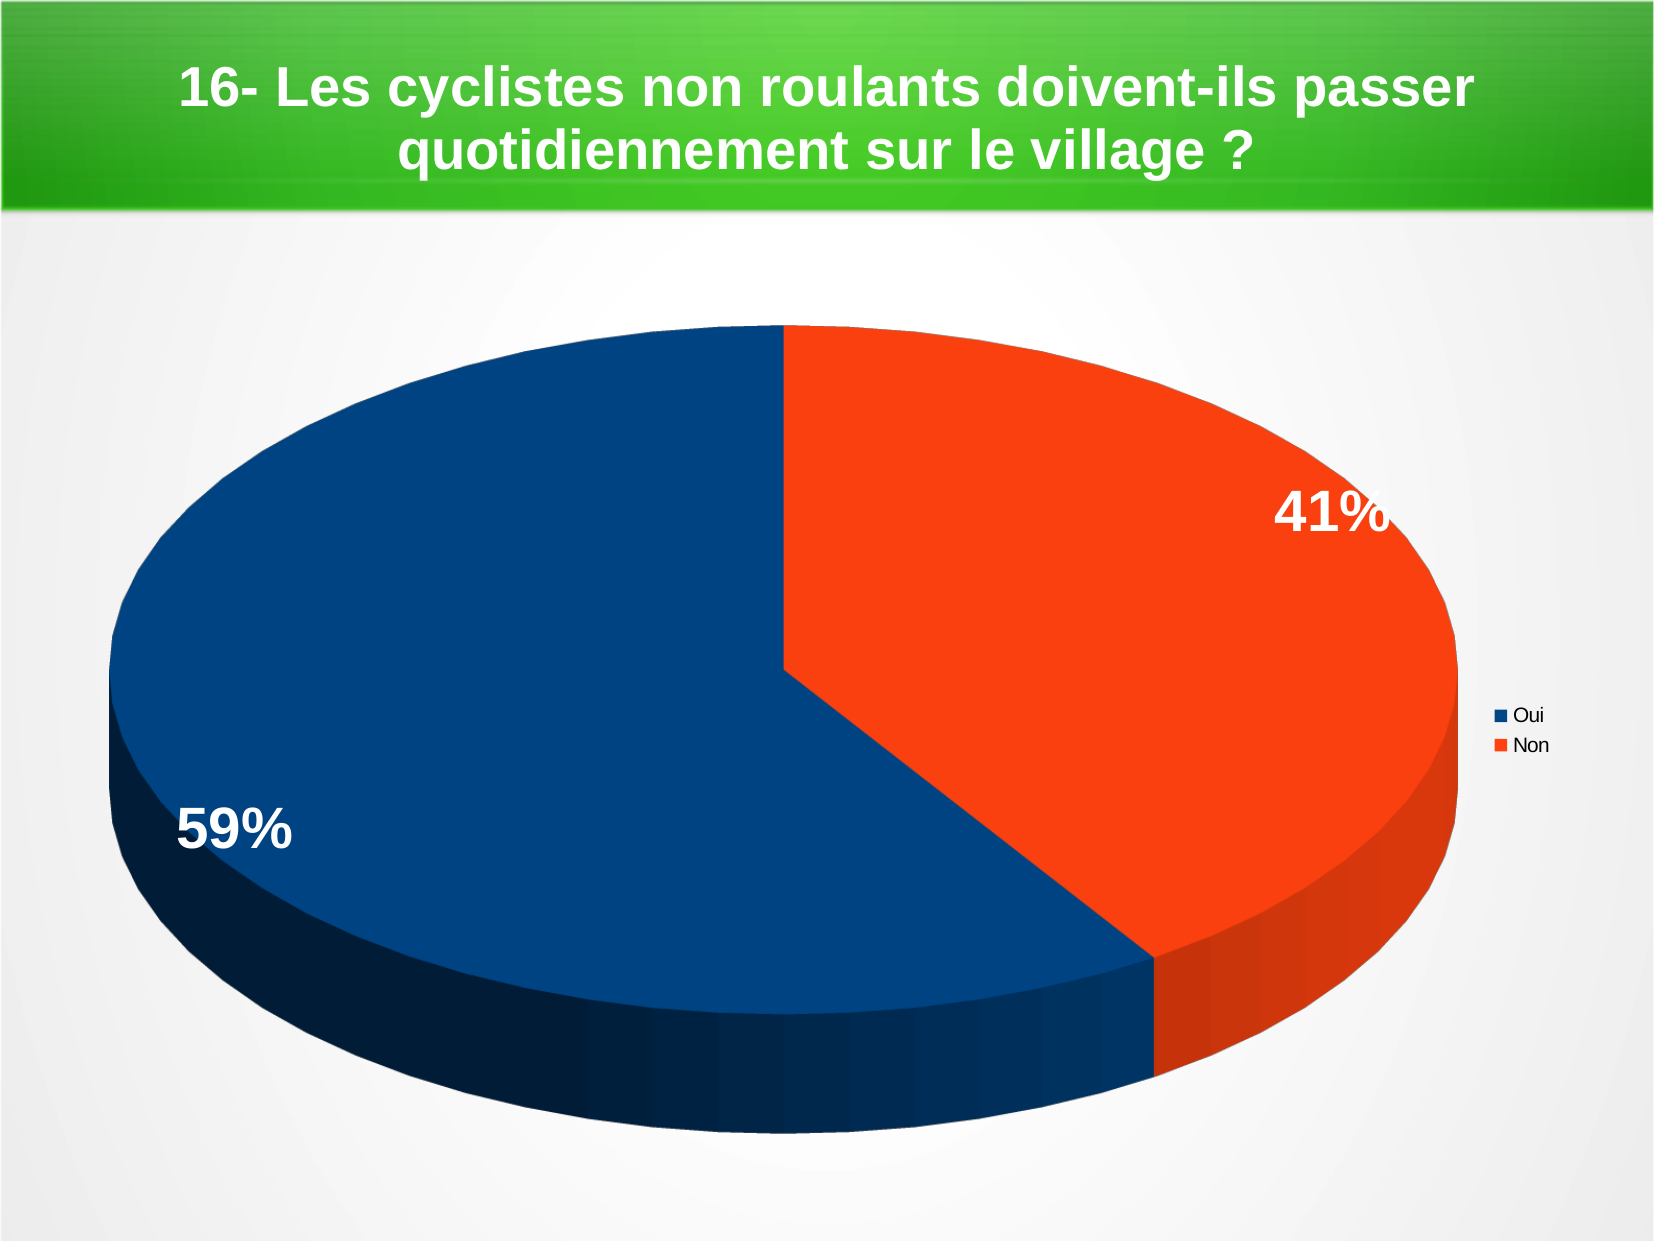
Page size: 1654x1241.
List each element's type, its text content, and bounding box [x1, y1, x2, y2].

picture [0, 0, 1654, 1241]
title 16- Les cyclistes non roulants doivent-ils passer quotidiennement sur le village ? [82, 47, 1571, 189]
chart [80, 289, 1569, 1172]
